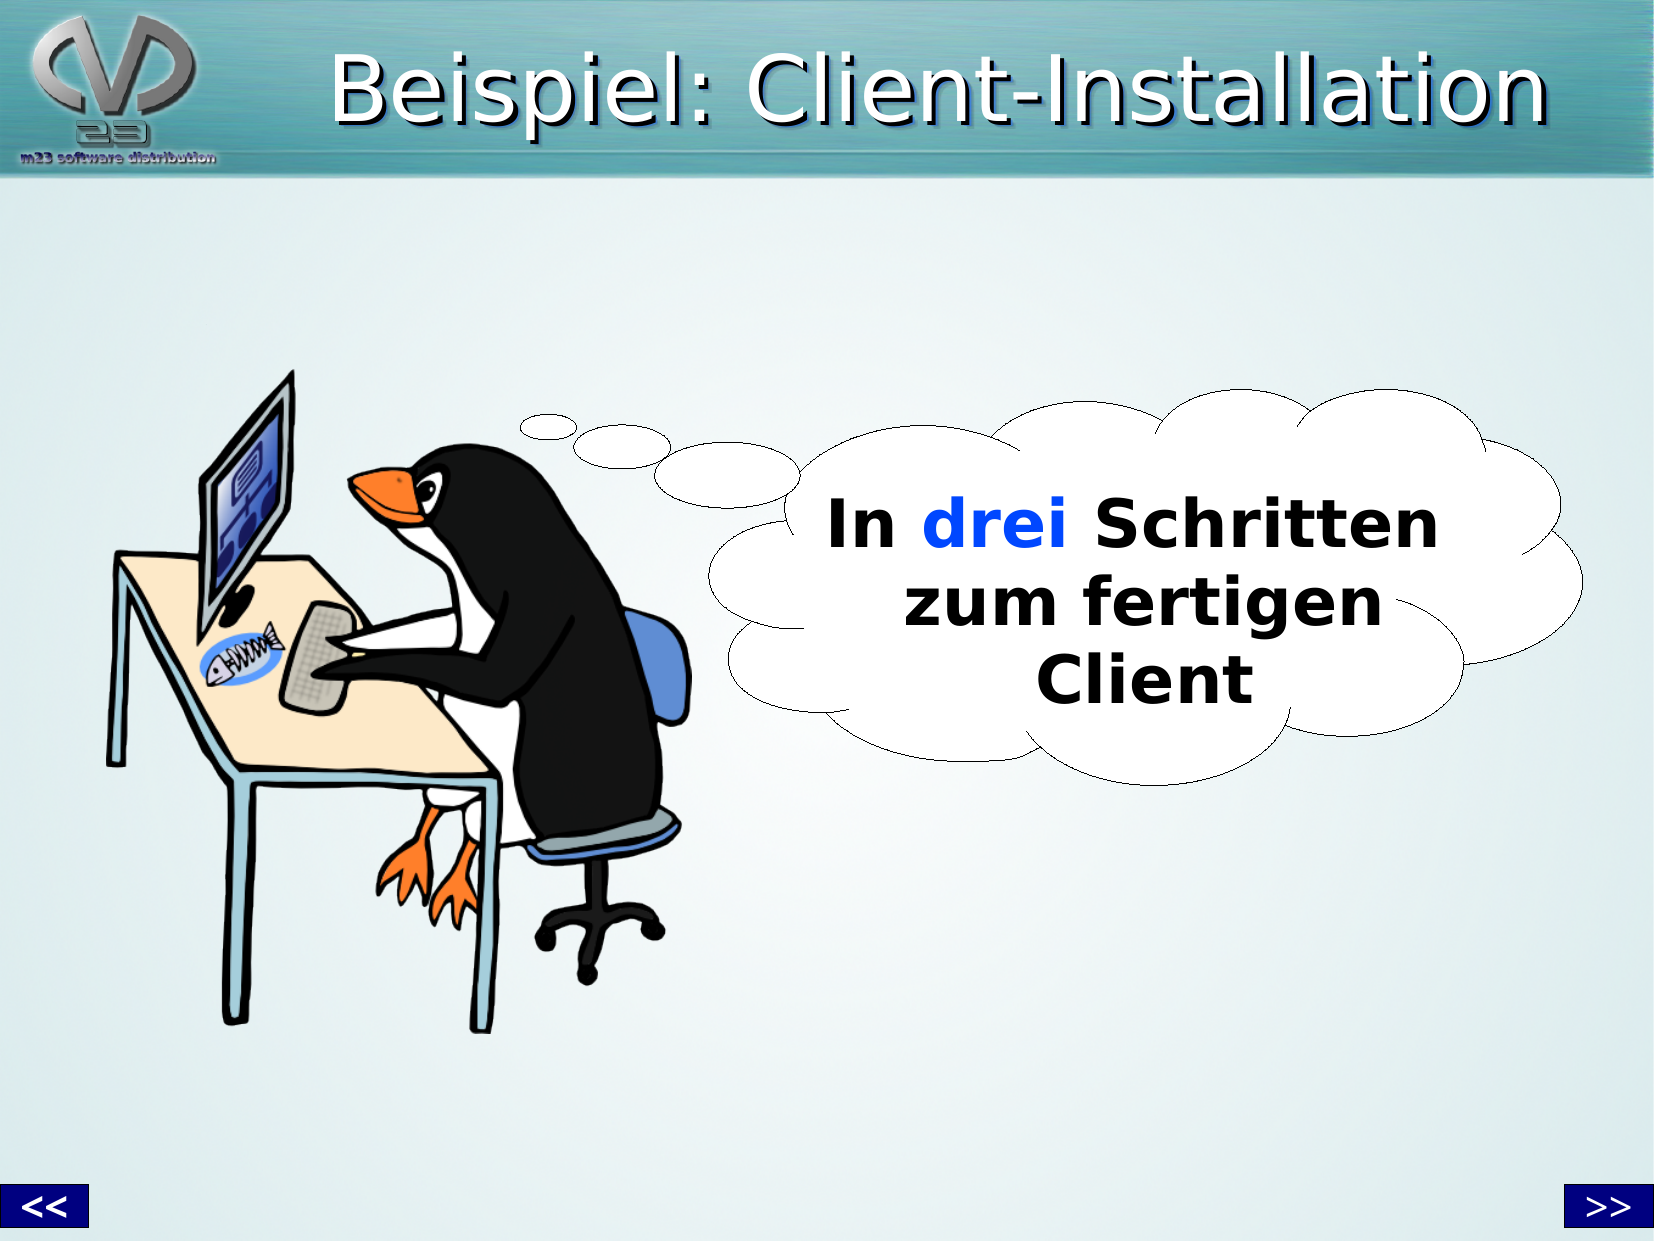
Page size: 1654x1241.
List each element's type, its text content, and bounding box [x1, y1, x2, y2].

title Beispiel: Client-Installation [224, 2, 1654, 178]
picture [0, 0, 1654, 1241]
text_box [692, 389, 1583, 713]
text_box [833, 720, 1422, 786]
text_box In drei Schritten zum fertigen Client [814, 485, 1476, 720]
